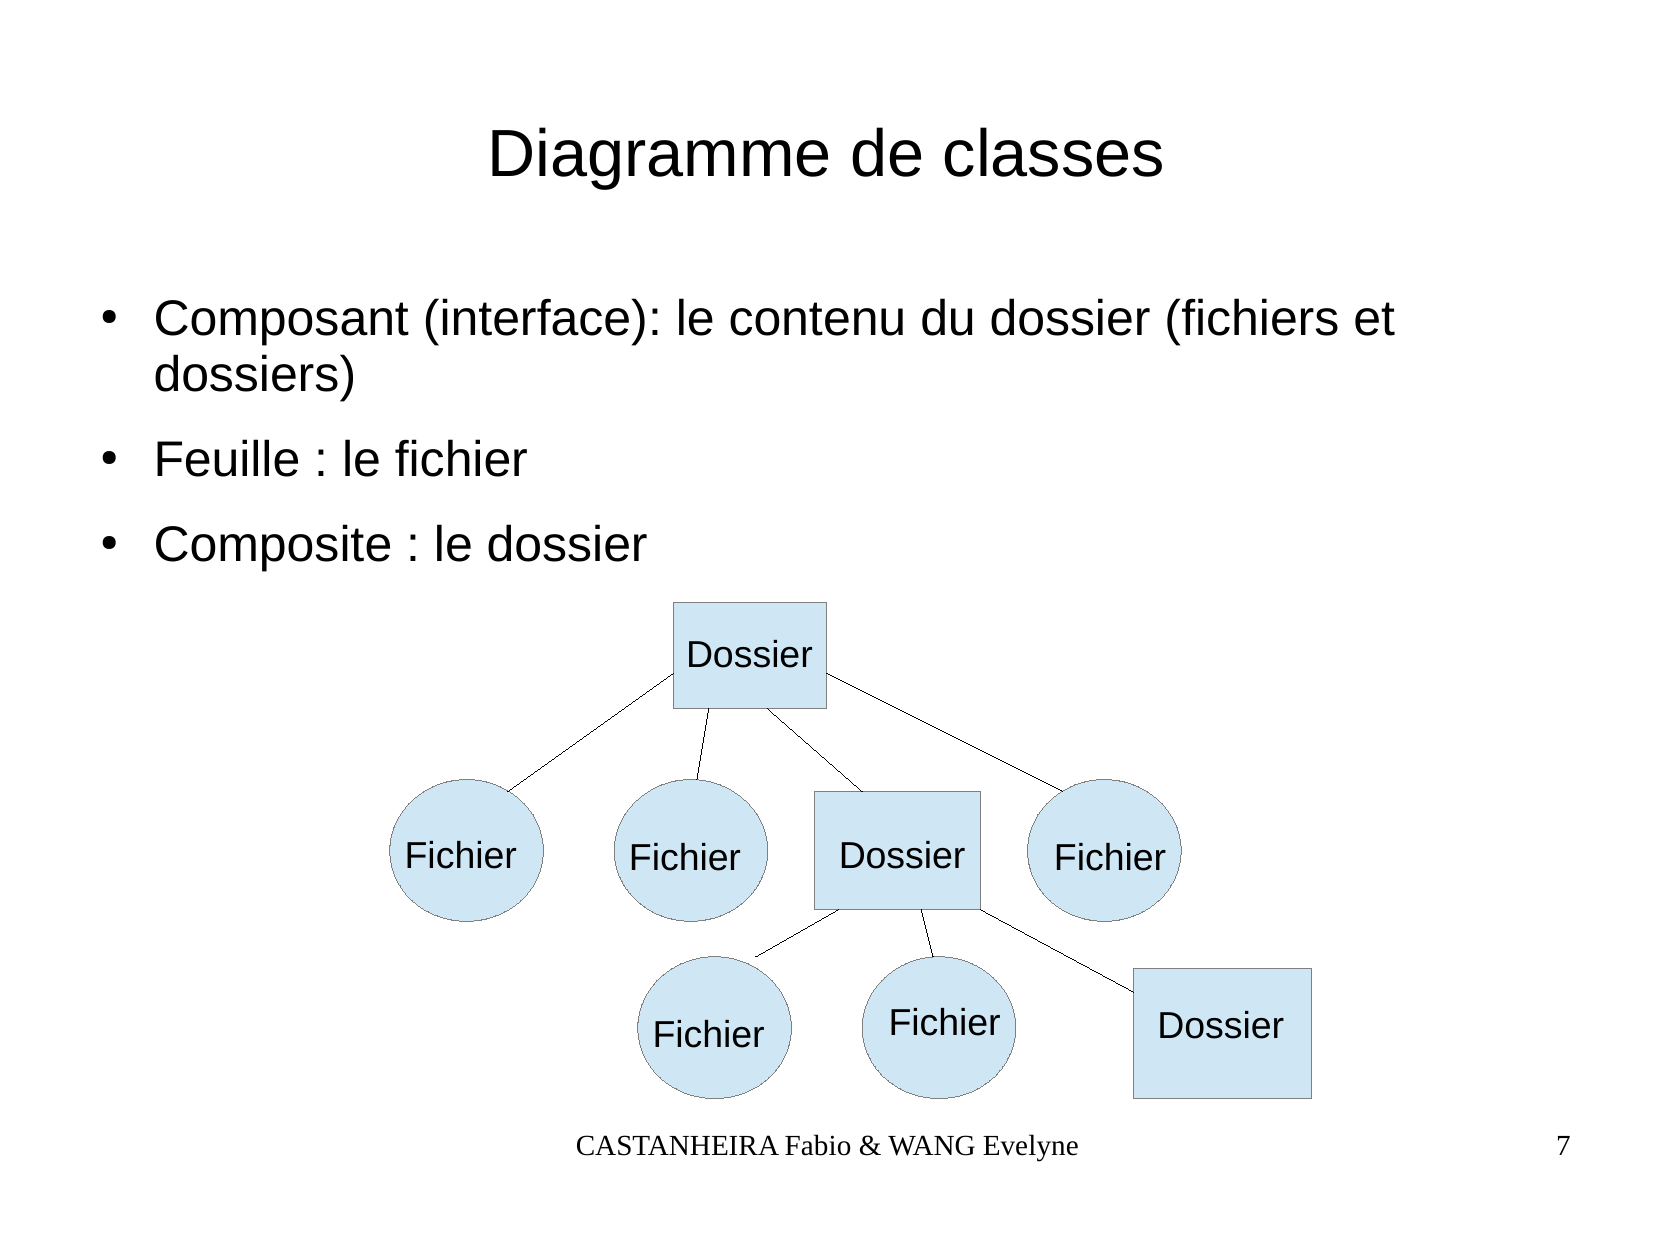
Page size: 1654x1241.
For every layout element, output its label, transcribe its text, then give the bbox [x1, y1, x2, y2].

text_box [1133, 968, 1312, 1099]
text_box [673, 602, 827, 625]
text_box Fichier [389, 826, 532, 884]
text_box [1027, 779, 1178, 922]
text_box [641, 956, 792, 1099]
text_box Fichier [873, 994, 1016, 1052]
text_box [618, 779, 768, 922]
text_box Fichier [1039, 828, 1182, 886]
title Diagramme de classes [82, 49, 1571, 257]
text_box Dossier [1142, 996, 1300, 1075]
text_box [673, 704, 827, 709]
text_box [814, 791, 981, 910]
text_box Fichier [614, 828, 757, 886]
text_box [394, 779, 544, 922]
list Composant (interface): le contenu du dossier (fichiers et dossiers) Feuille : le fichier Composite : le dossier [82, 290, 1538, 1010]
text_box Dossier [823, 826, 981, 884]
text_box Fichier [637, 1006, 780, 1063]
text_box [862, 956, 1012, 1099]
text_box Dossier [671, 625, 828, 704]
